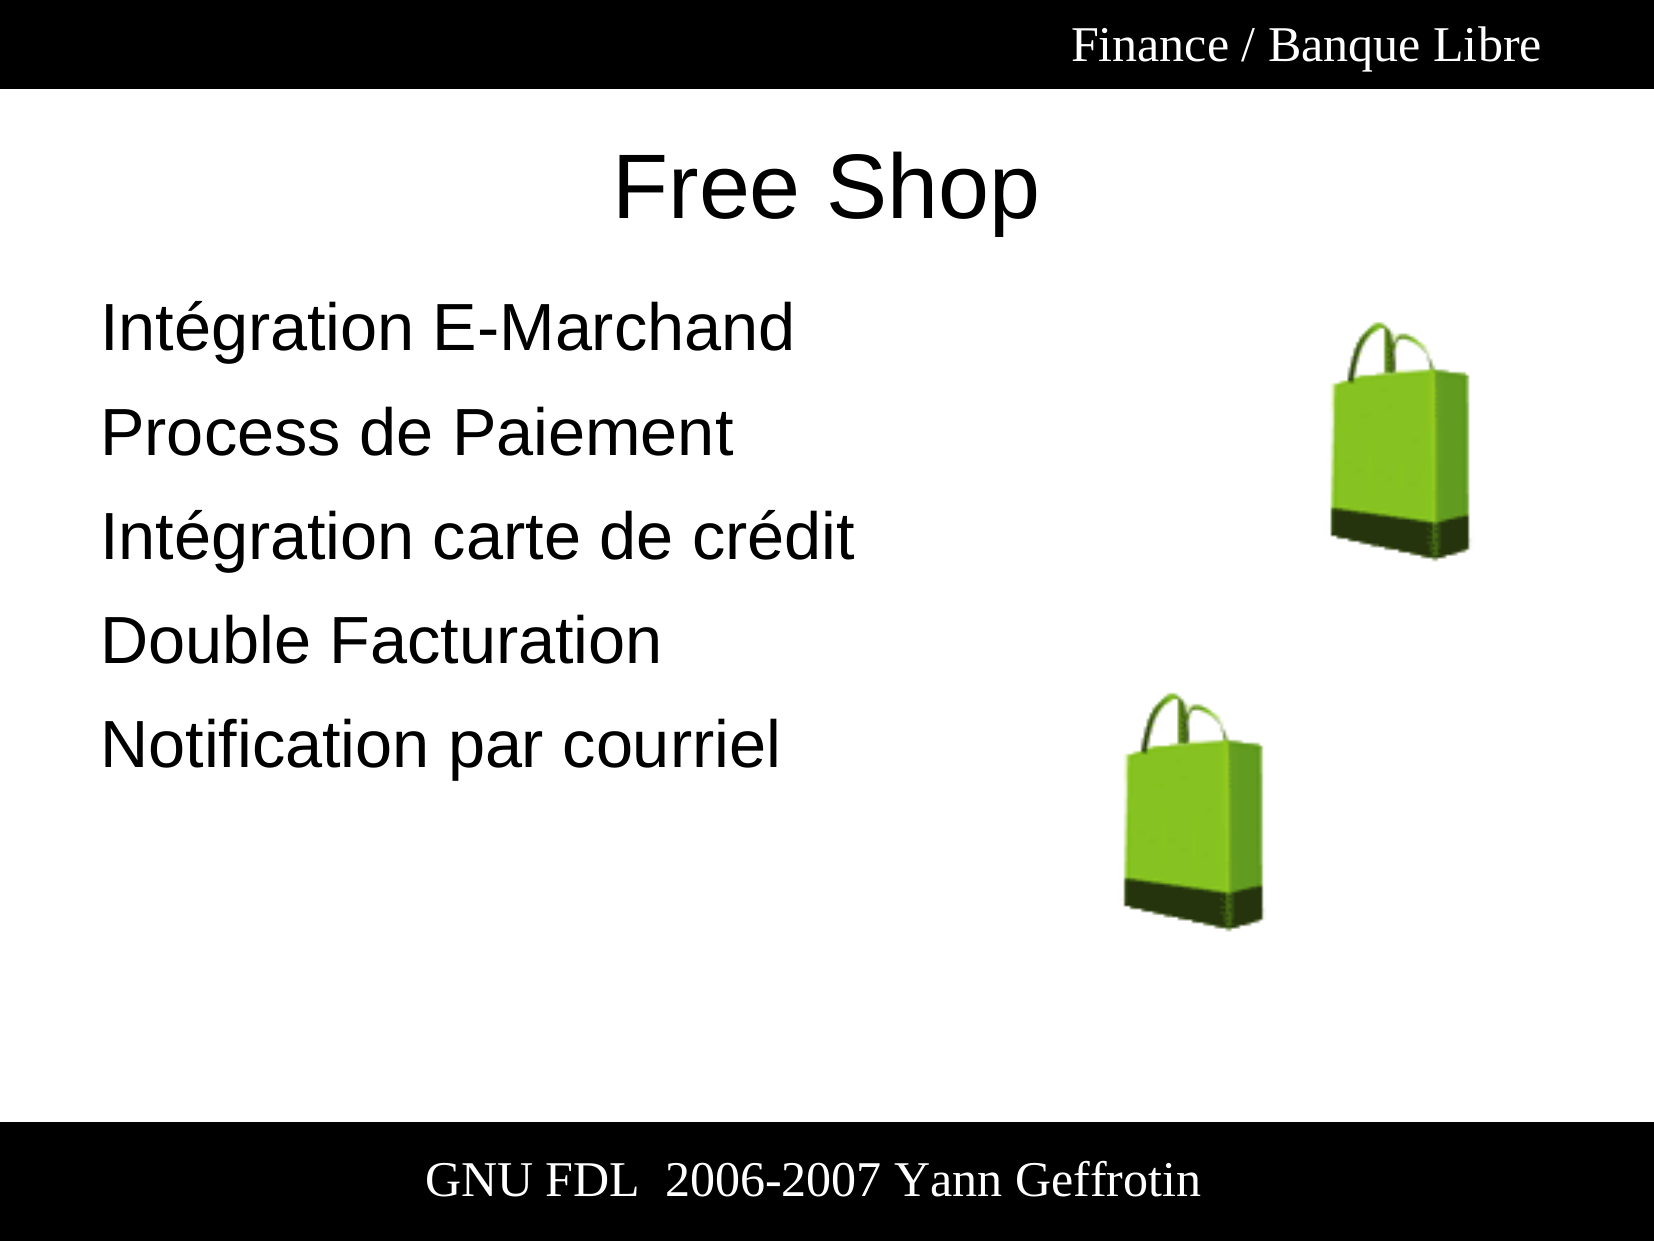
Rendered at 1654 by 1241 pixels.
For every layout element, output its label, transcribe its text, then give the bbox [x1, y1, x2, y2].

list Intégration E-Marchand Process de Paiement Intégration carte de crédit Double Facturation Notification par courriel [82, 290, 916, 1109]
title Free Shop [82, 118, 1571, 257]
picture [1024, 249, 1565, 1021]
